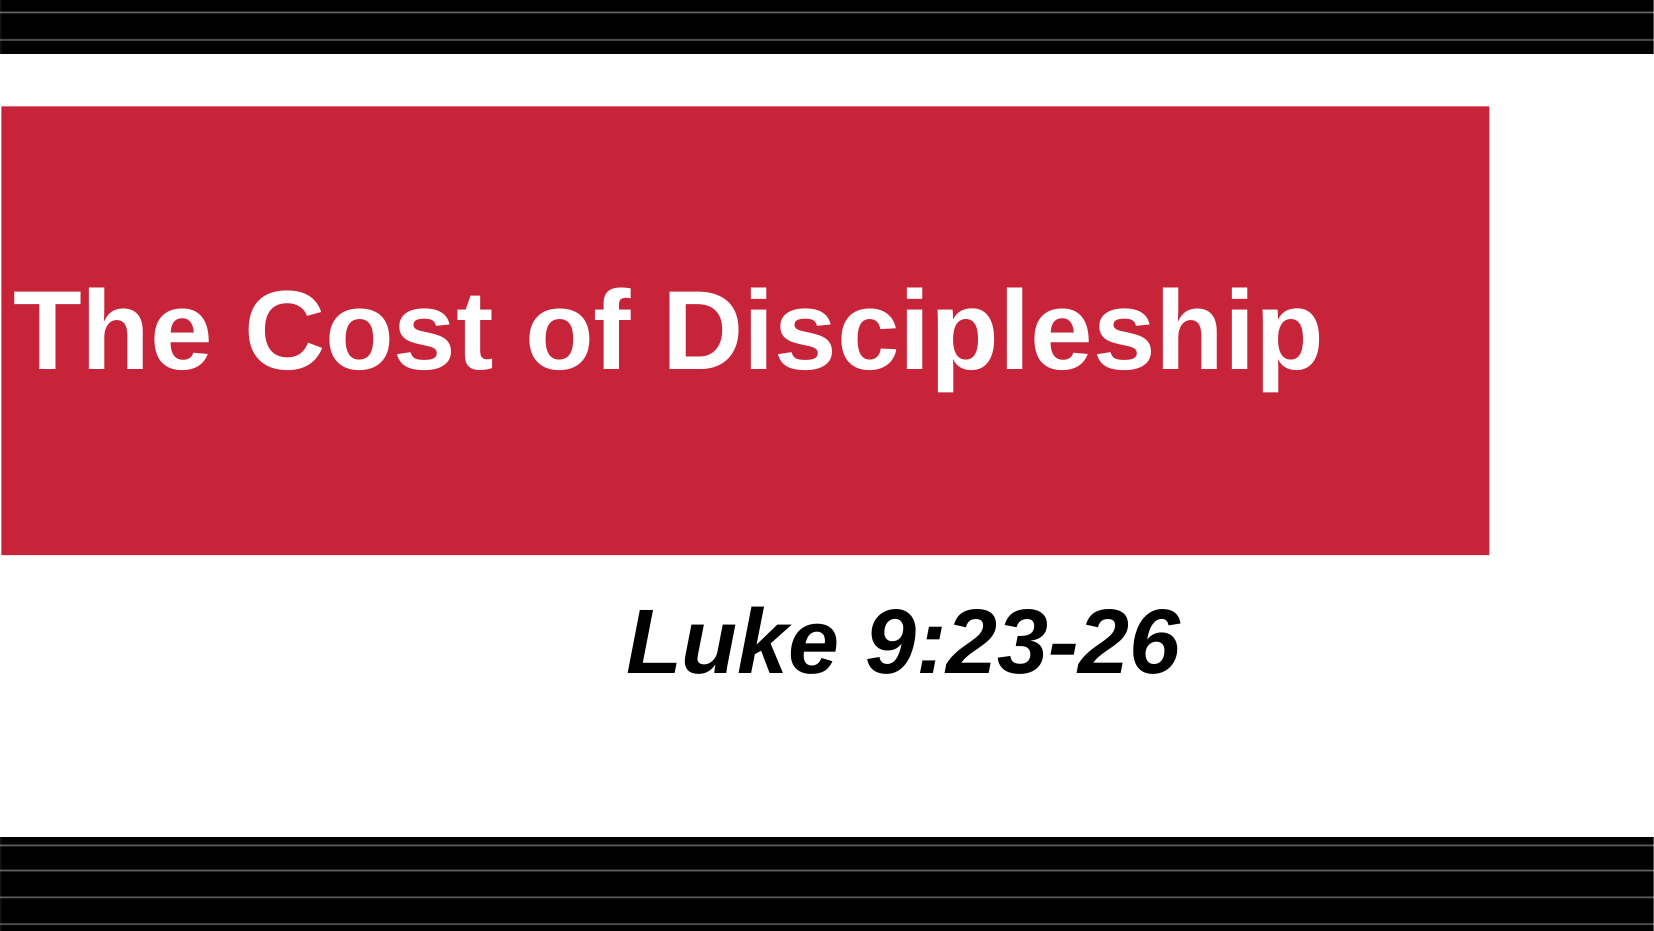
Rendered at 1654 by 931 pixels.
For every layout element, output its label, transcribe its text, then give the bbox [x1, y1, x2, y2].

title The Cost of Discipleship [1, 106, 1490, 556]
picture [0, 0, 1654, 54]
subtitle Luke 9:23-26 [625, 590, 1489, 804]
picture [0, 837, 1654, 931]
